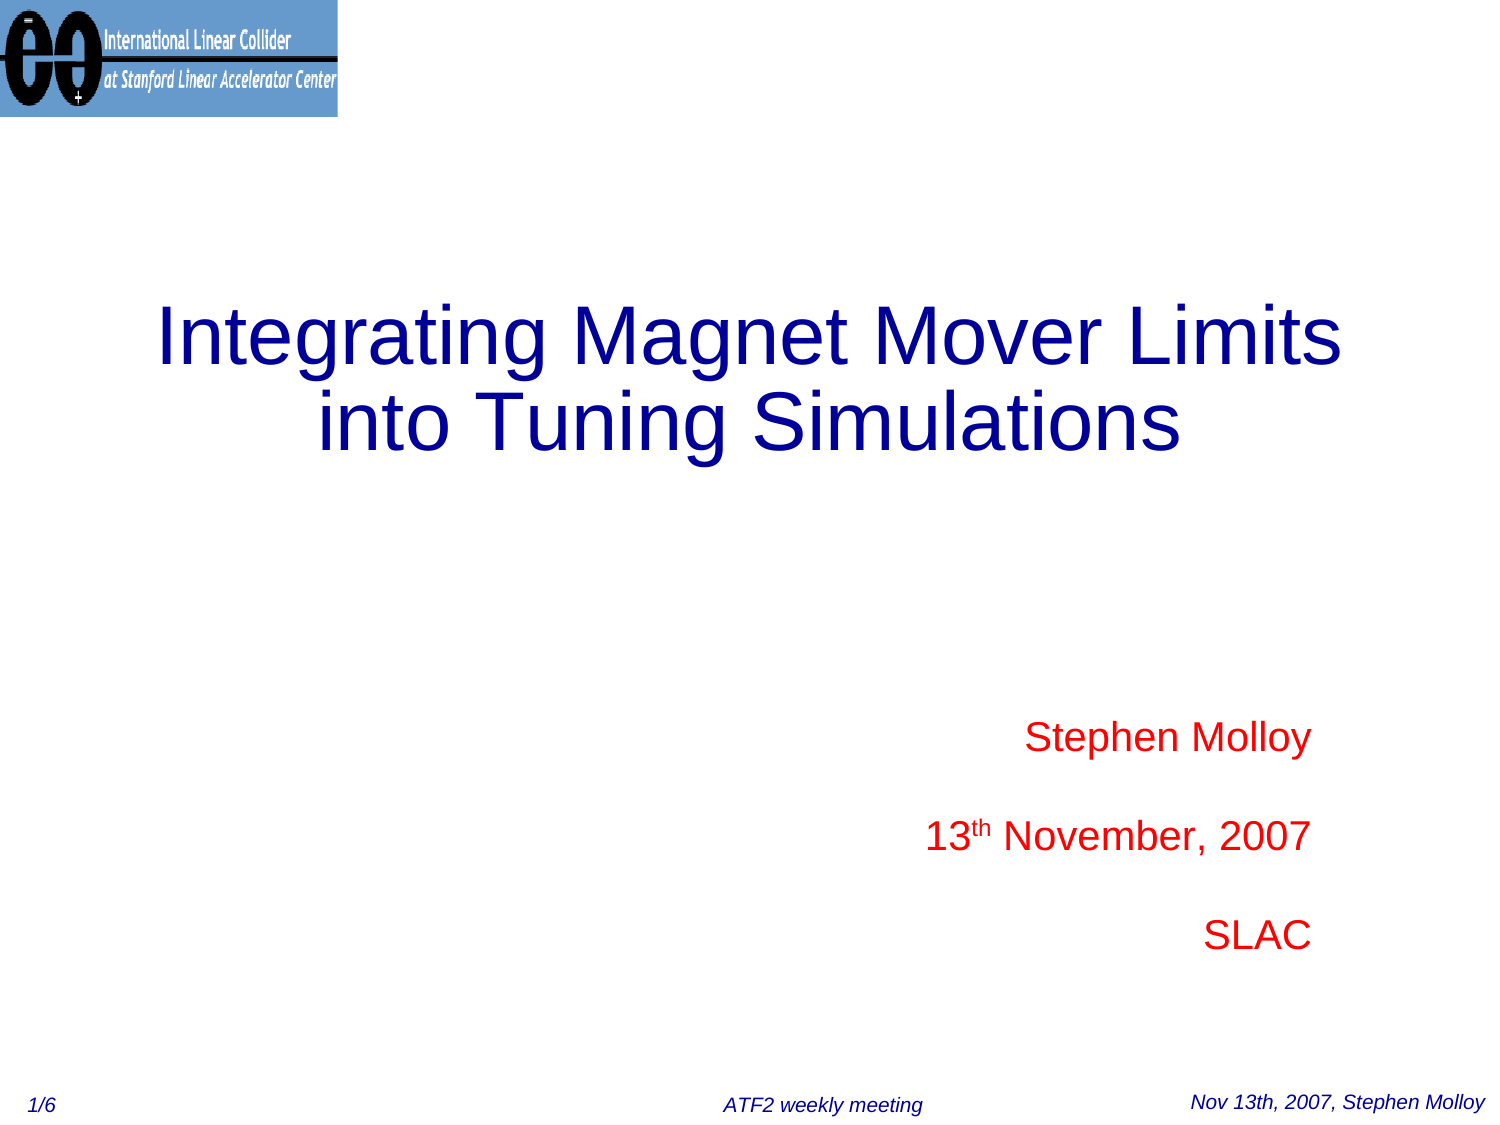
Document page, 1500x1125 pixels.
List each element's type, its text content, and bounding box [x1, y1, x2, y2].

subtitle Stephen Molloy 13th November, 2007 SLAC [276, 712, 1327, 1125]
picture [0, 0, 338, 117]
title Integrating Magnet Mover Limits into Tuning Simulations [112, 287, 1388, 604]
